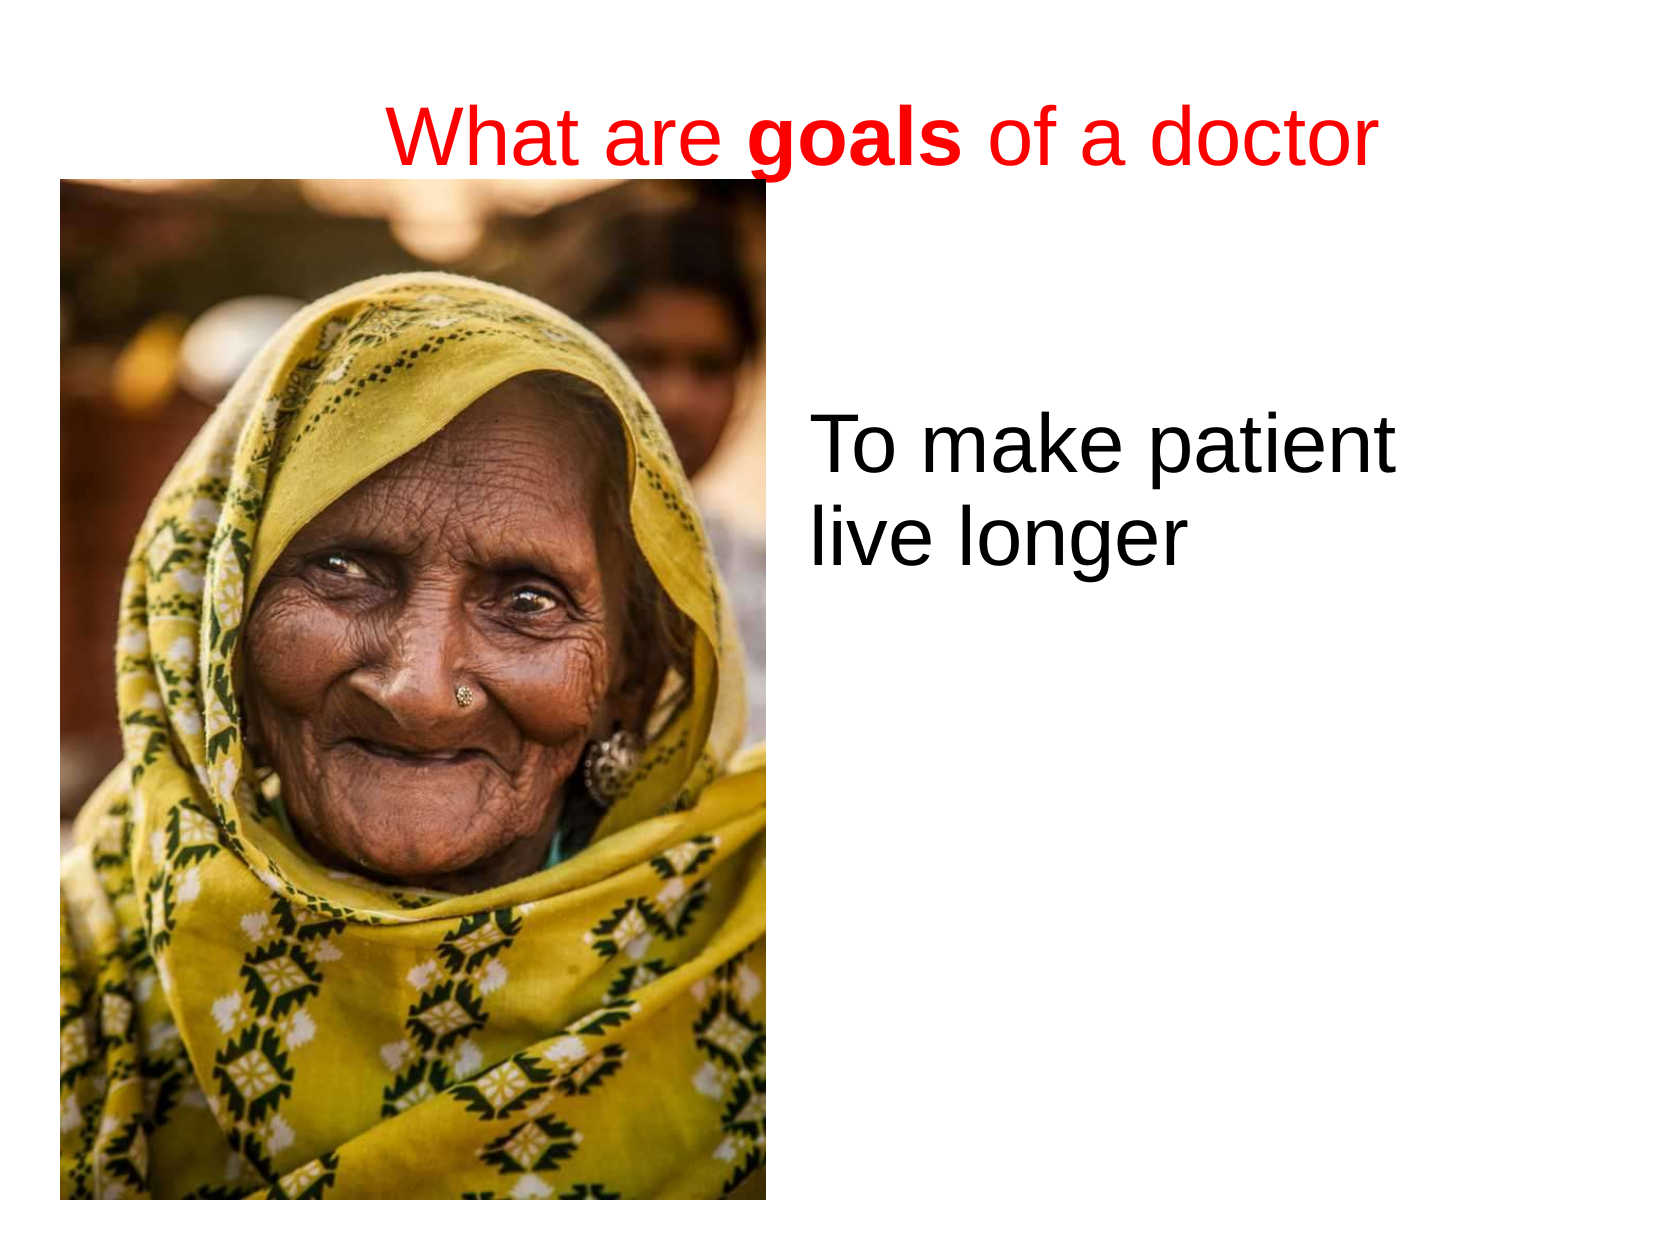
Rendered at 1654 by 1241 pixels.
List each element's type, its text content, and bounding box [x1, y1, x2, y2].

text_box What are goals of a doctor [315, 90, 1411, 198]
picture [60, 179, 766, 1201]
text_box To make patient live longer [795, 390, 1546, 592]
